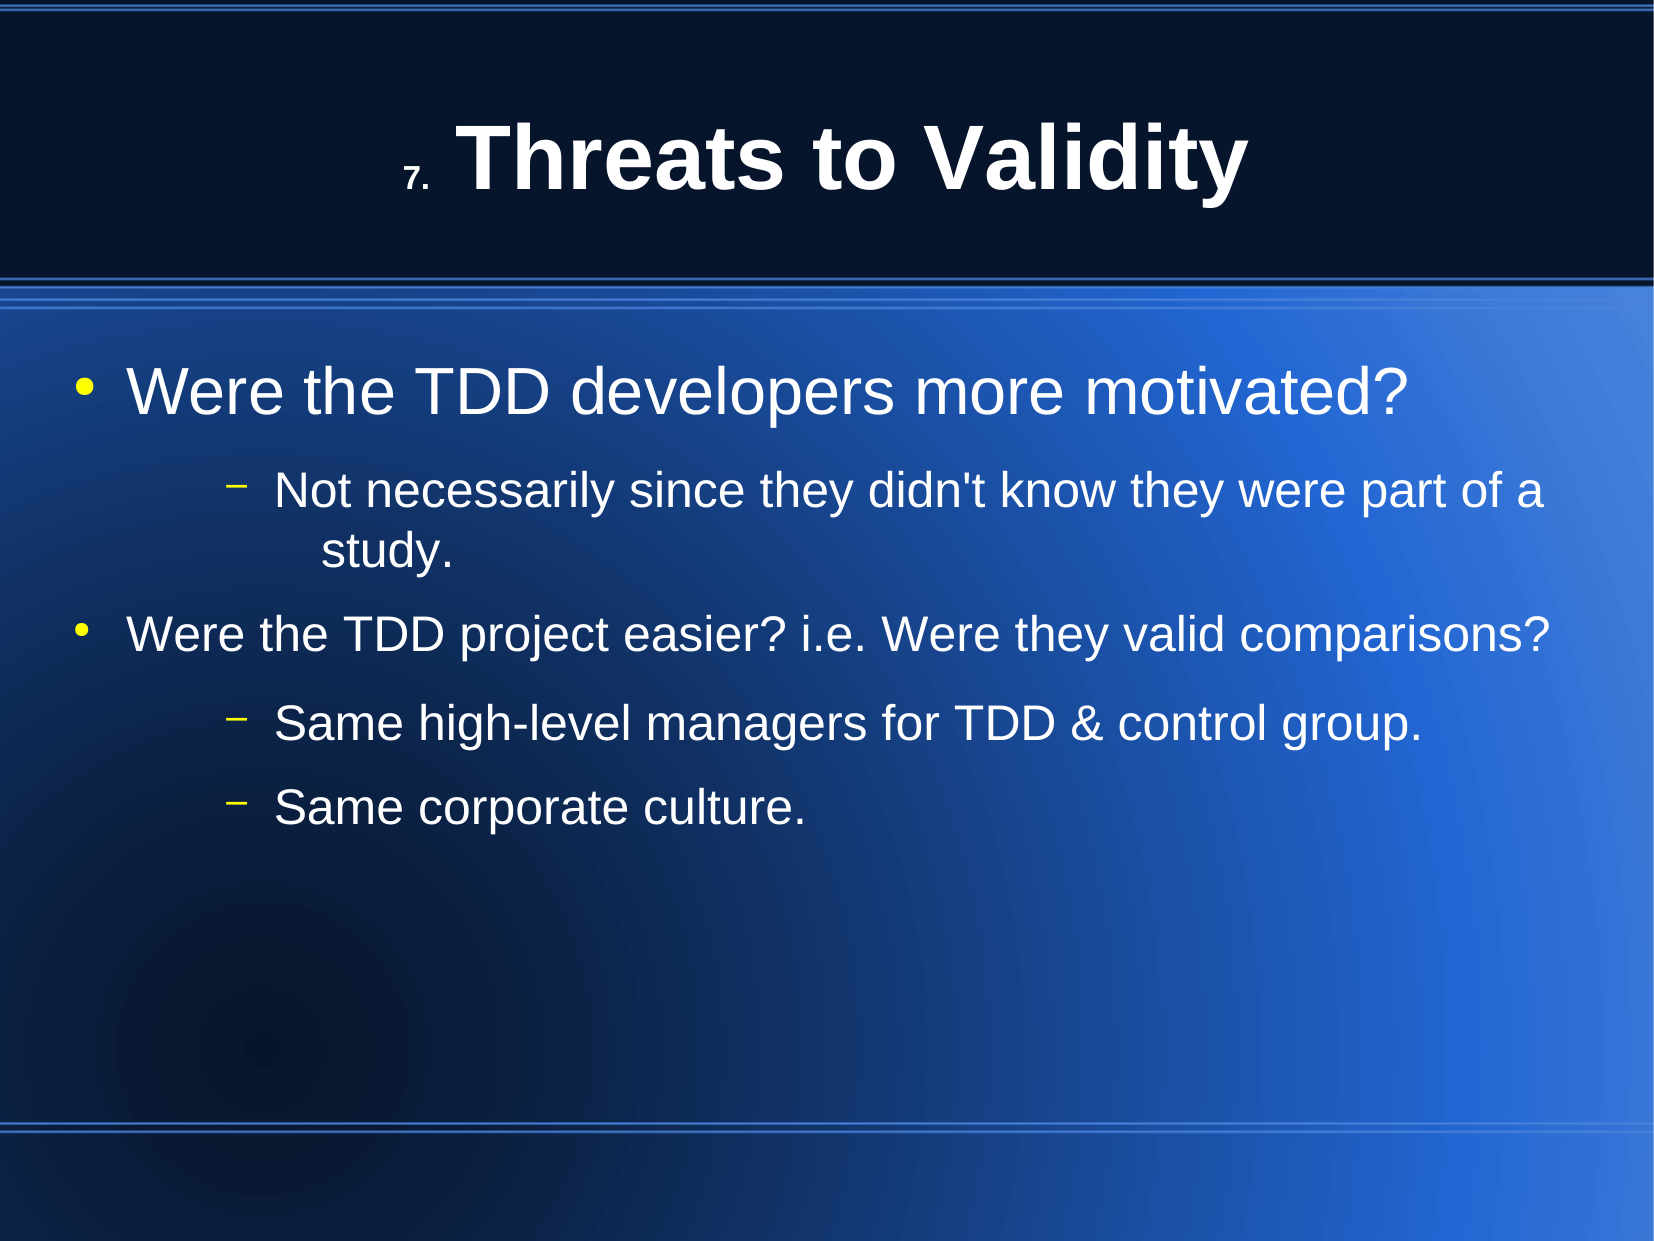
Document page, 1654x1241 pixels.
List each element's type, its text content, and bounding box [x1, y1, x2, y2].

list Were the TDD developers more motivated? Not necessarily since they didn't know they were part of a study. Were the TDD project easier? i.e. Were they valid comparisons? Same high-level managers for TDD & control group. Same corporate culture. [37, 348, 1613, 1051]
title 7. Threats to Validity [82, 56, 1571, 250]
